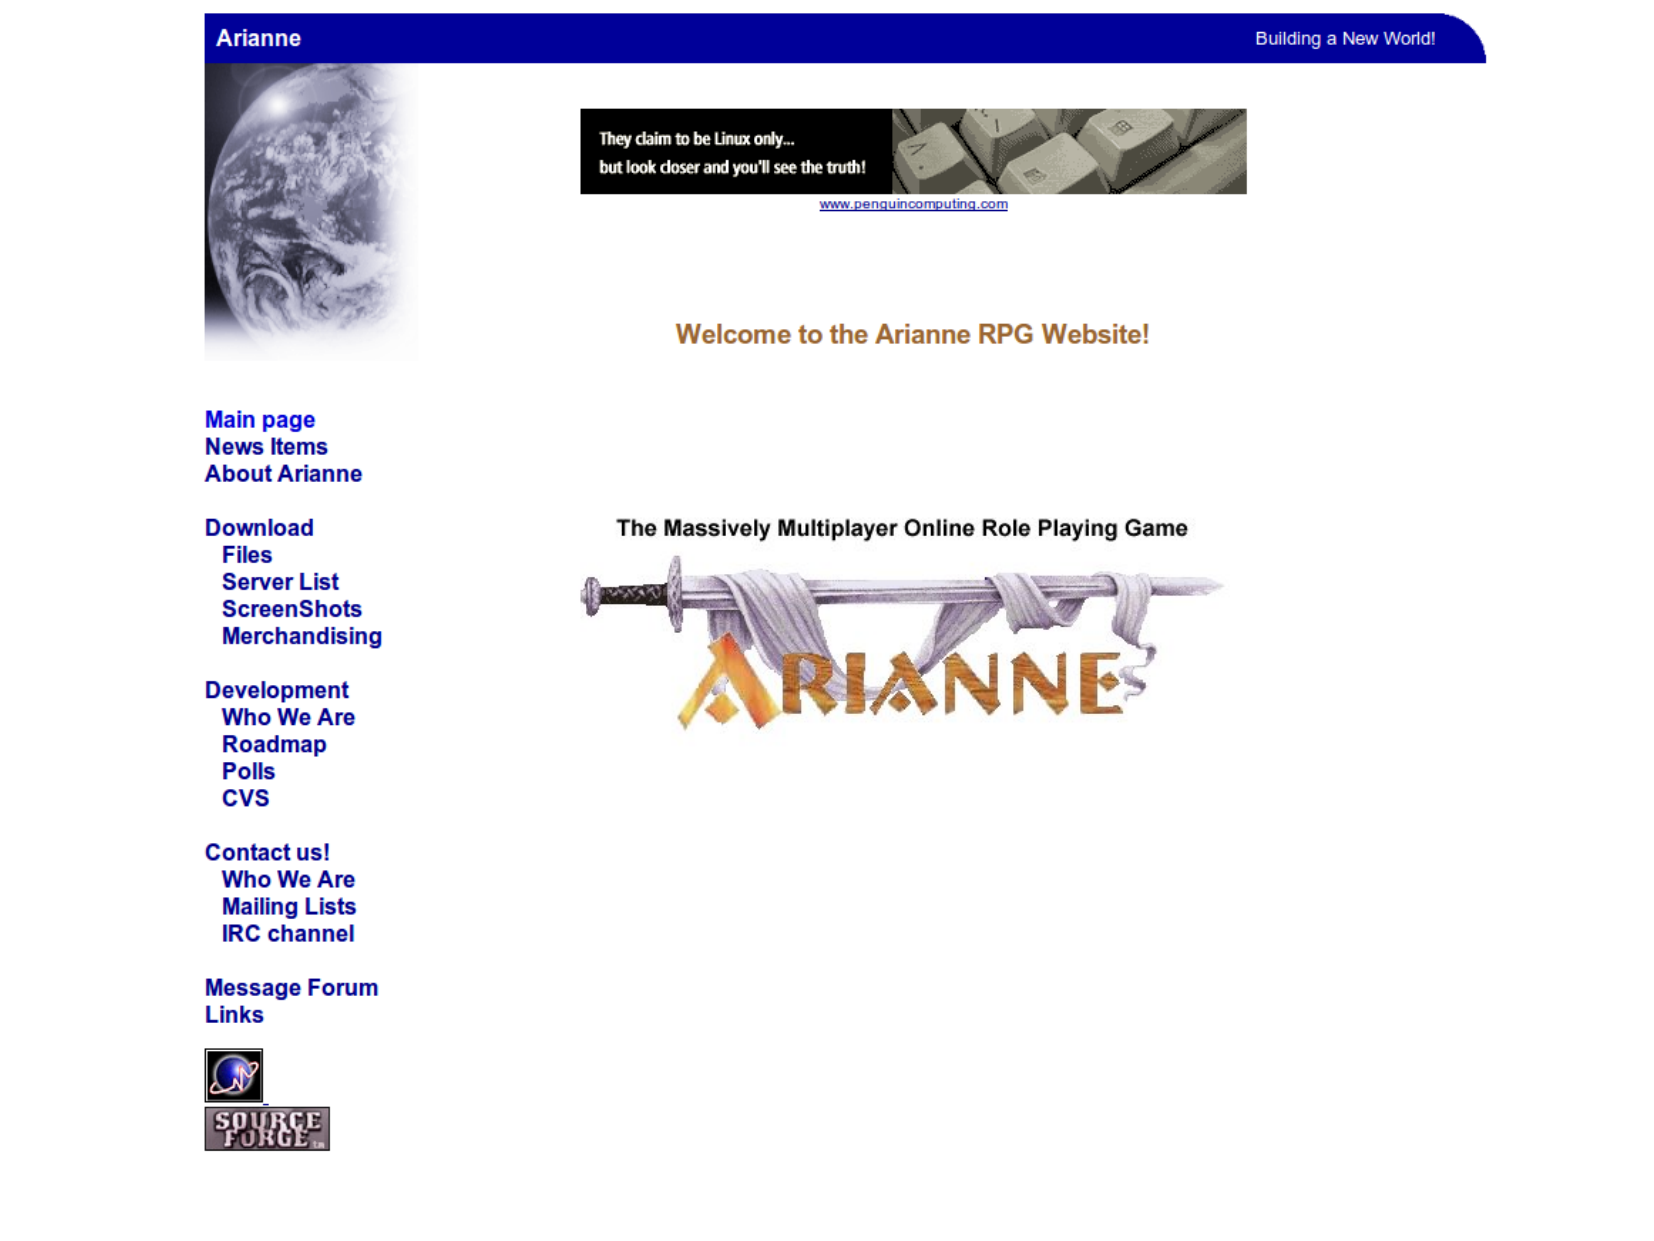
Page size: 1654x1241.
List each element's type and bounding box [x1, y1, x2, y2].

picture [118, 5, 1566, 1181]
